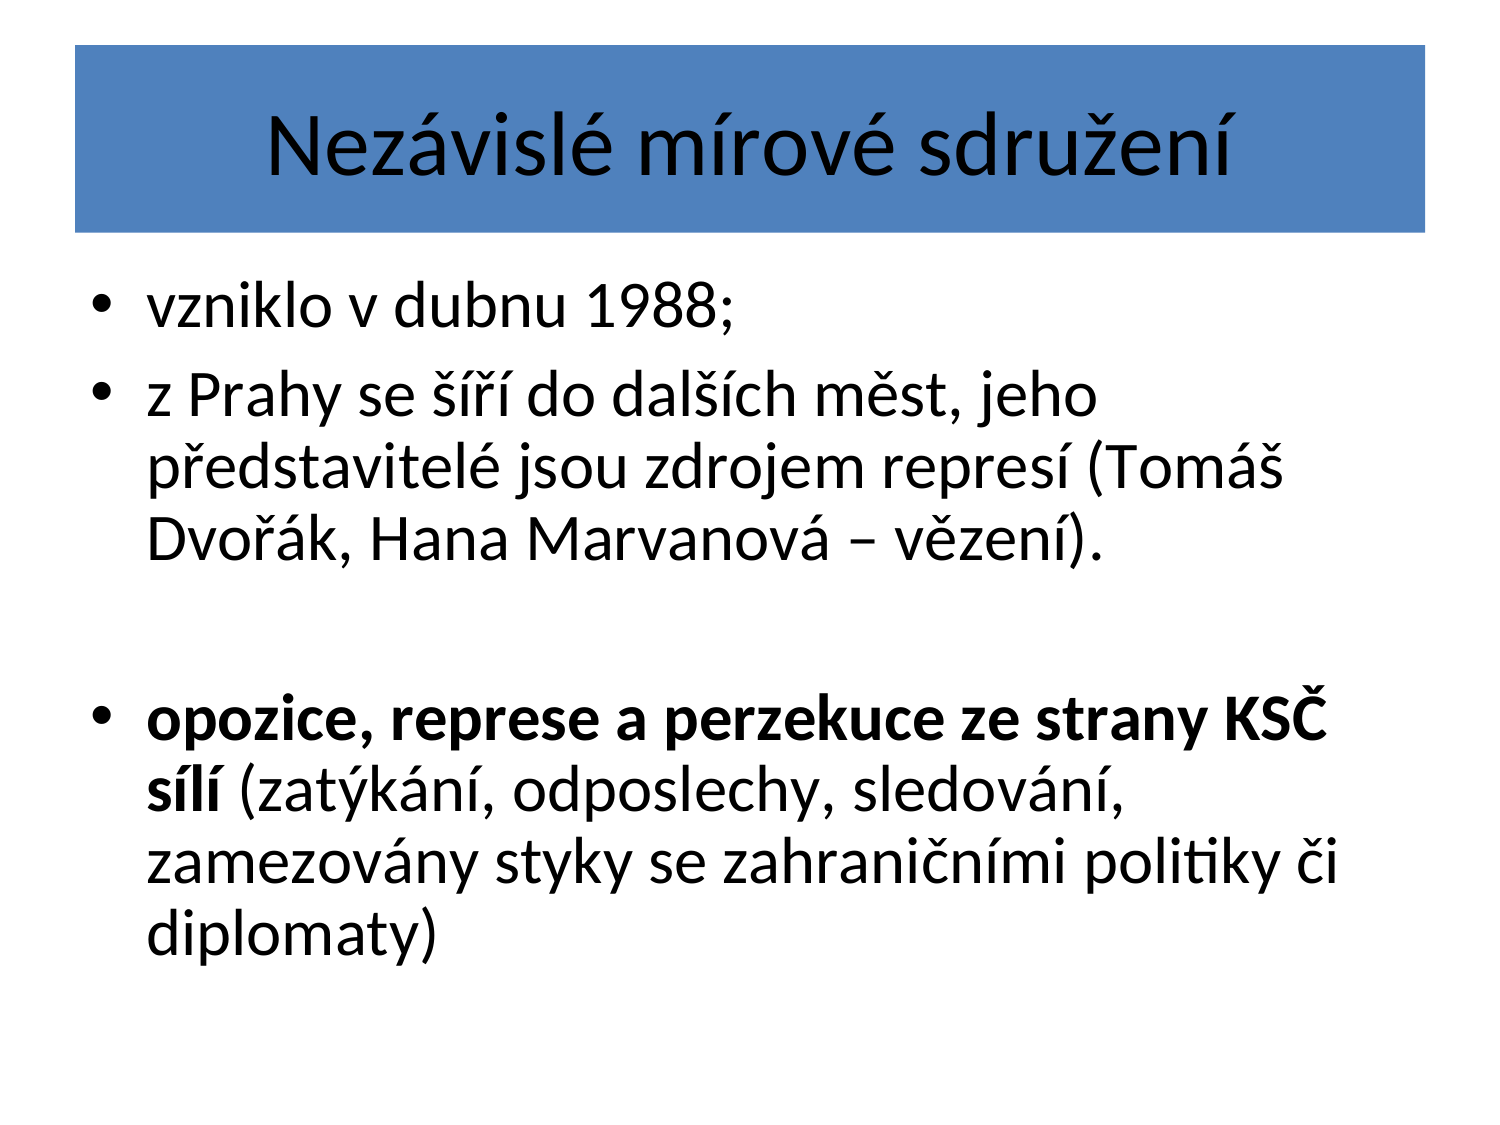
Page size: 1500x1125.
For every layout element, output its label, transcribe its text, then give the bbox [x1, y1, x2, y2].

title Nezávislé mírové sdružení [75, 45, 1426, 233]
list vzniklo v dubnu 1988; z Prahy se šíří do dalších měst, jeho představitelé jsou zdrojem represí (Tomáš Dvořák, Hana Marvanová – vězení). opozice, represe a perzekuce ze strany KSČ sílí (zatýkání, odposlechy, sledování, zamezovány styky se zahraničními politiky či diplomaty) [75, 262, 1426, 1006]
